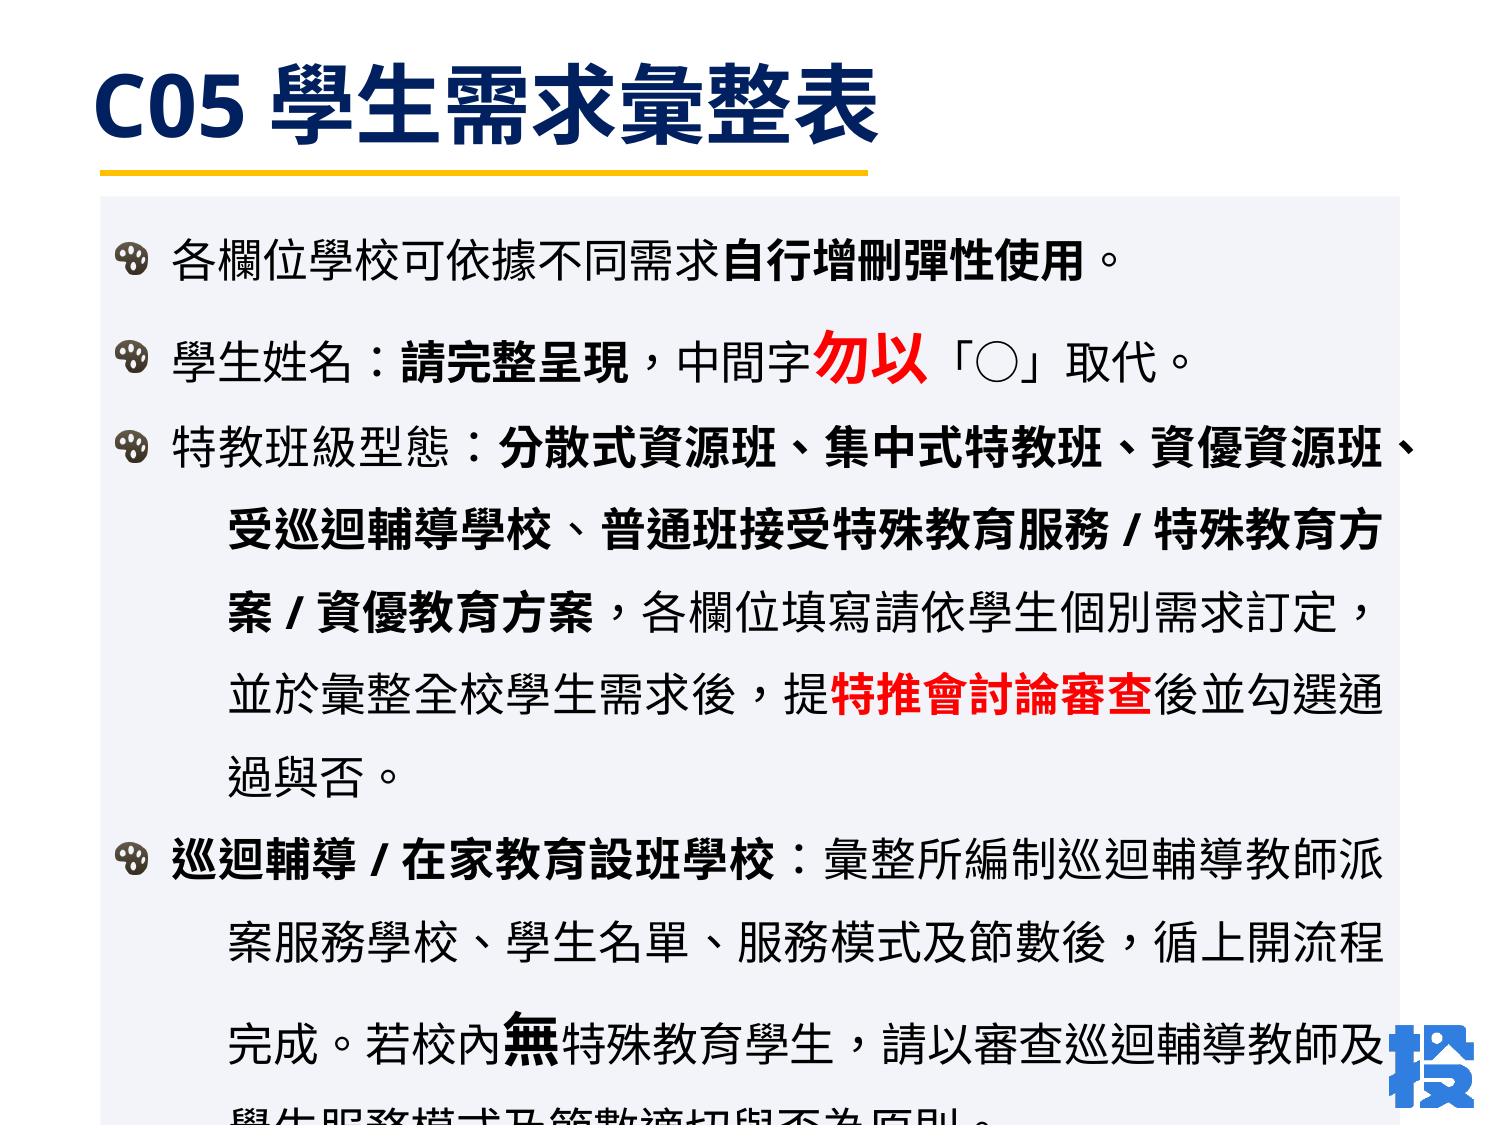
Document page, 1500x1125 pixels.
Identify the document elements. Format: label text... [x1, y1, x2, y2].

text_box 各欄位學校可依據不同需求自行增刪彈性使用。 學生姓名：請完整呈現，中間字勿以「○」取代。 特教班級型態：分散式資源班、集中式特教班、資優資源班、受巡迴輔導學校、普通班接受特殊教育服務/特殊教育方案/資優教育方案，各欄位填寫請依學生個別需求訂定，並於彙整全校學生需求後，提特推會討論審查後並勾選通過與否。 巡迴輔導/在家教育設班學校：彙整所編制巡迴輔導教師派案服務學校、學生名單、服務模式及節數後，循上開流程完成。若校內無特殊教育學生，請以審查巡迴輔導教師及學生服務模式及節數適切與否為原則。 [100, 196, 1400, 1090]
picture [1362, 997, 1500, 1125]
text_box C05學生需求彙整表 [76, 42, 890, 164]
